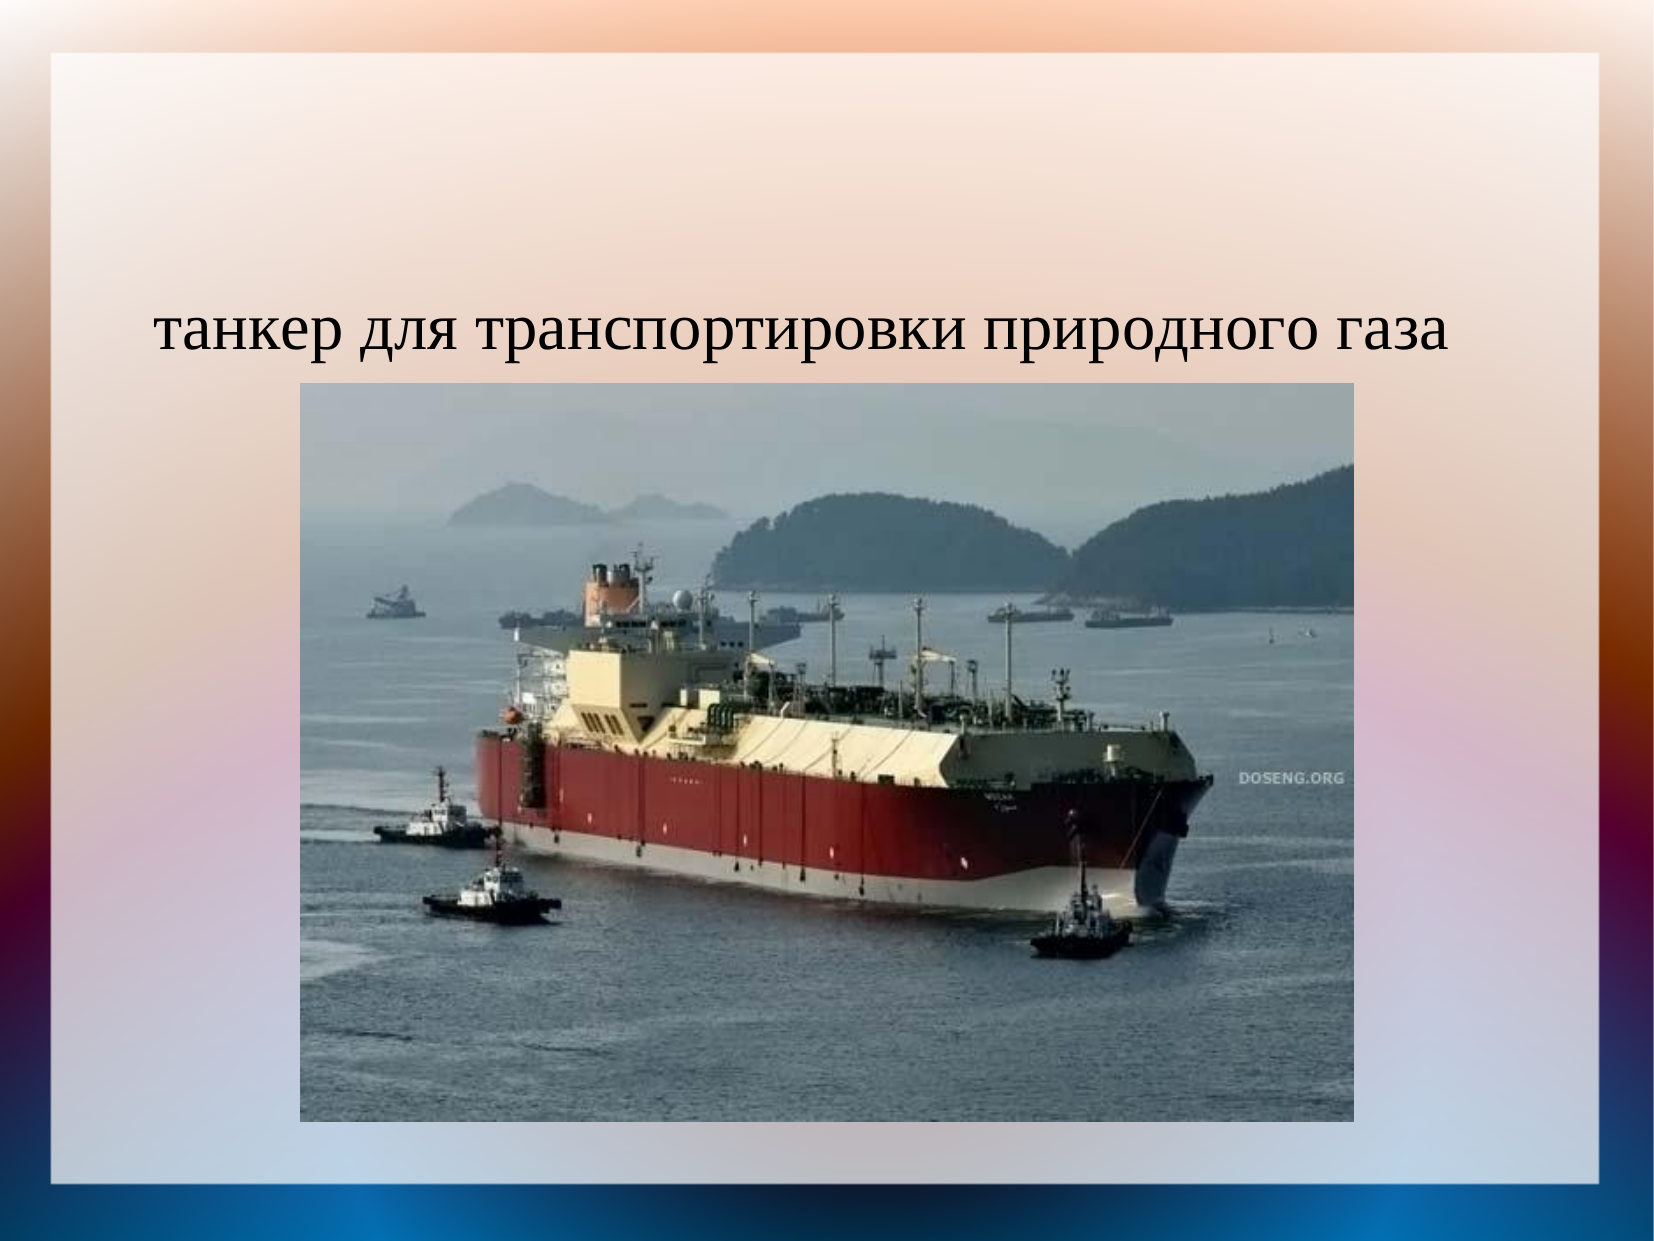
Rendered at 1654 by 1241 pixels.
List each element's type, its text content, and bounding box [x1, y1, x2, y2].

picture [0, 0, 1654, 1241]
list танкер для транспортировки природного газа [82, 290, 1571, 1109]
